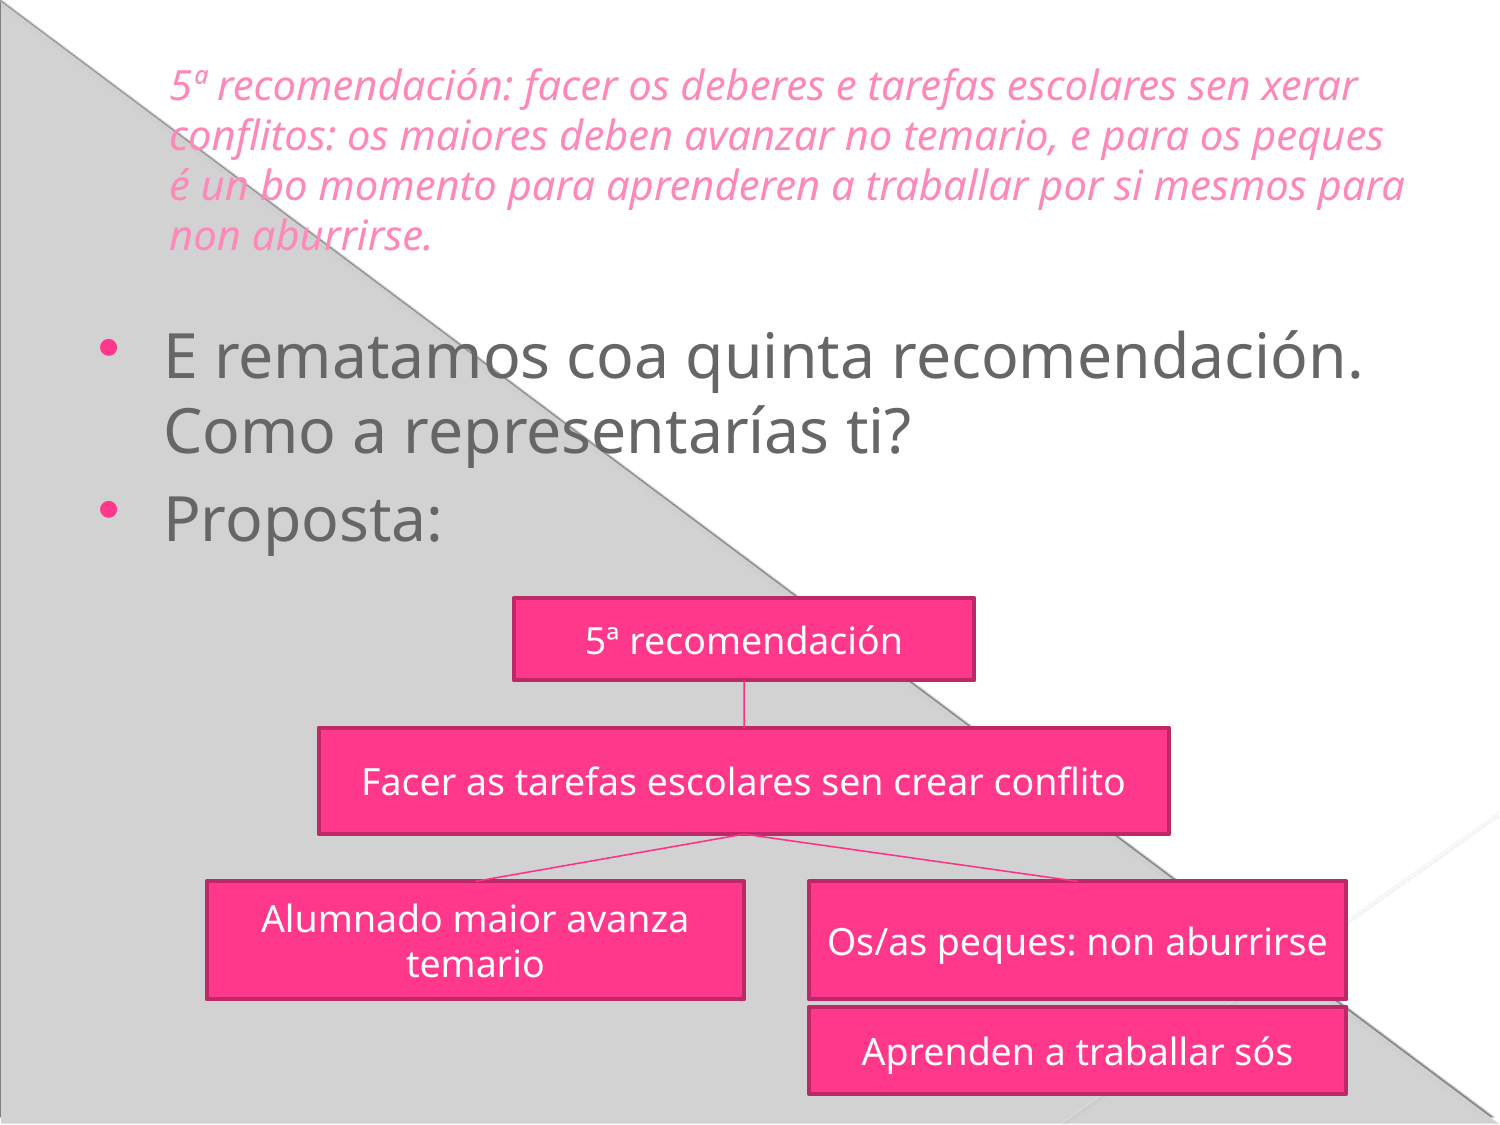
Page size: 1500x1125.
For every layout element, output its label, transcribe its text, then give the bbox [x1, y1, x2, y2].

text_box 5ª recomendación [513, 597, 975, 681]
text_box E rematamos coa quinta recomendación. Como a representarías ti? Proposta: [74, 308, 1425, 1059]
text_box Facer as tarefas escolares sen crear conflito [318, 727, 1170, 834]
text_box Alumnado maior avanza temario [206, 881, 744, 1000]
text_box 5ª recomendación: facer os deberes e tarefas escolares sen xerar conflitos: os maiores deben avanzar no temario, e para os peques é un bo momento para aprenderen a traballar por si mesmos para non aburrirse. [74, 43, 1425, 274]
text_box Os/as peques: non aburrirse [809, 881, 1347, 1000]
text_box Aprenden a traballar sós [809, 1006, 1347, 1094]
